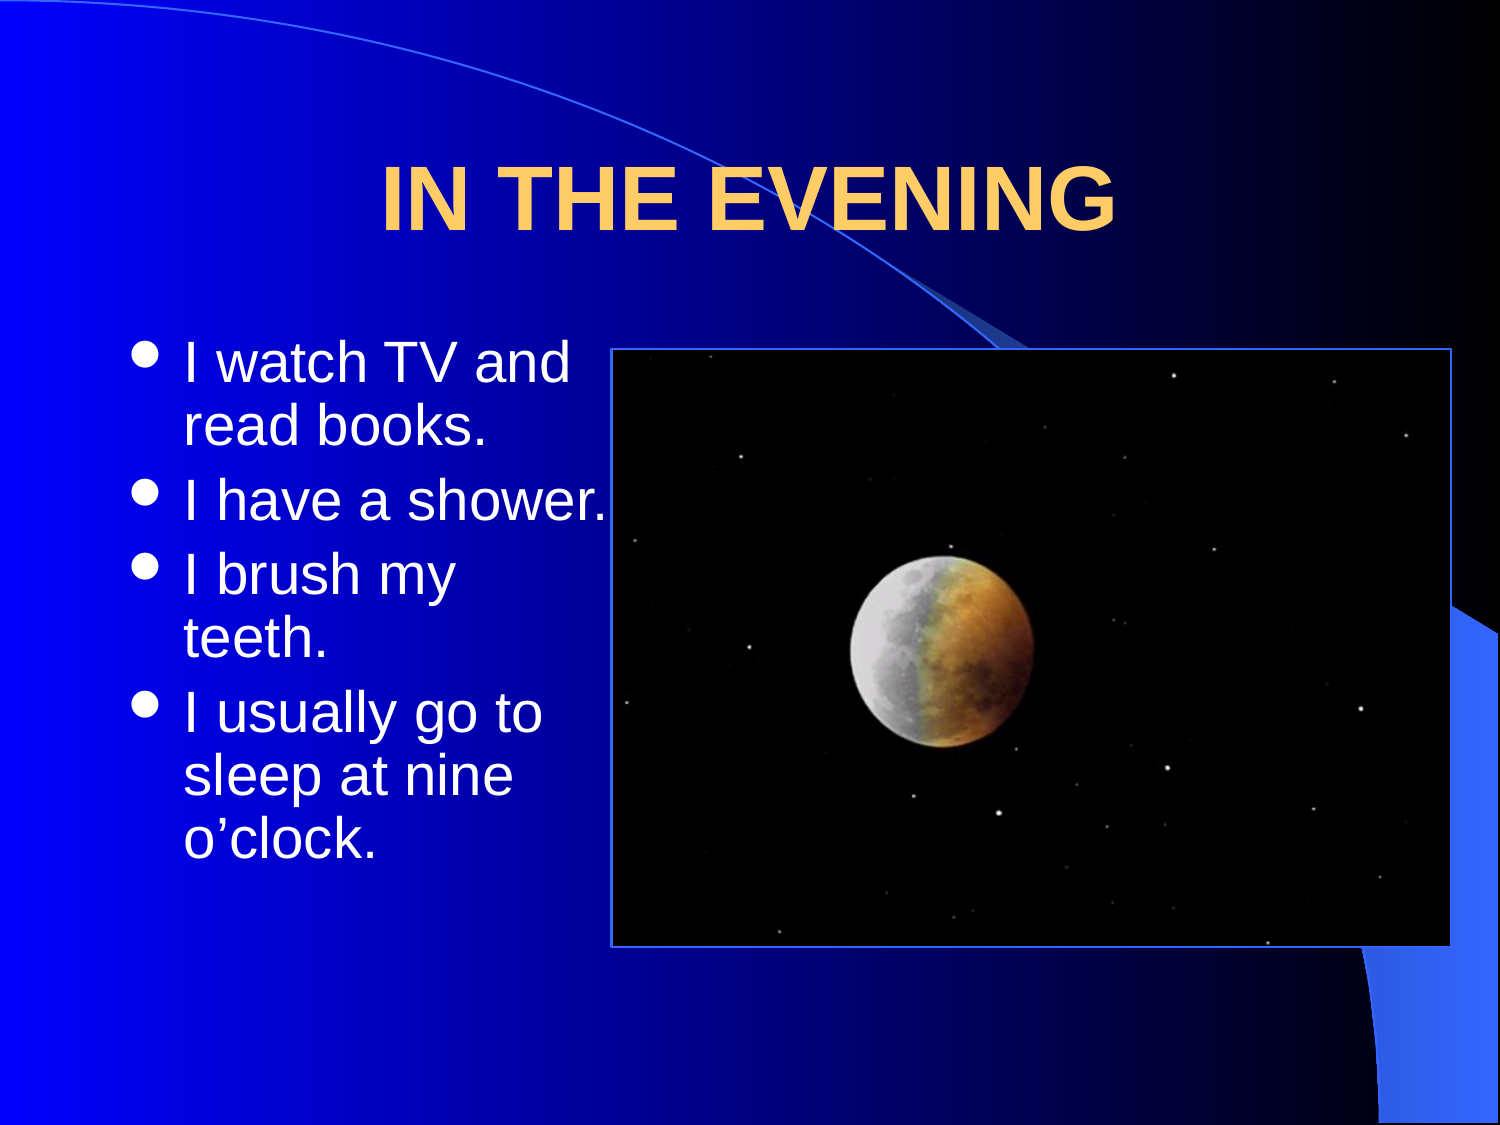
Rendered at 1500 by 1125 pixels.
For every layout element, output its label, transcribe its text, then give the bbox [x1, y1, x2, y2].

picture [612, 350, 1450, 947]
list I watch TV and read books. I have a shower. I brush my teeth. I usually go to sleep at nine o’clock. [112, 324, 625, 1000]
title IN THE EVENING [112, 99, 1388, 288]
